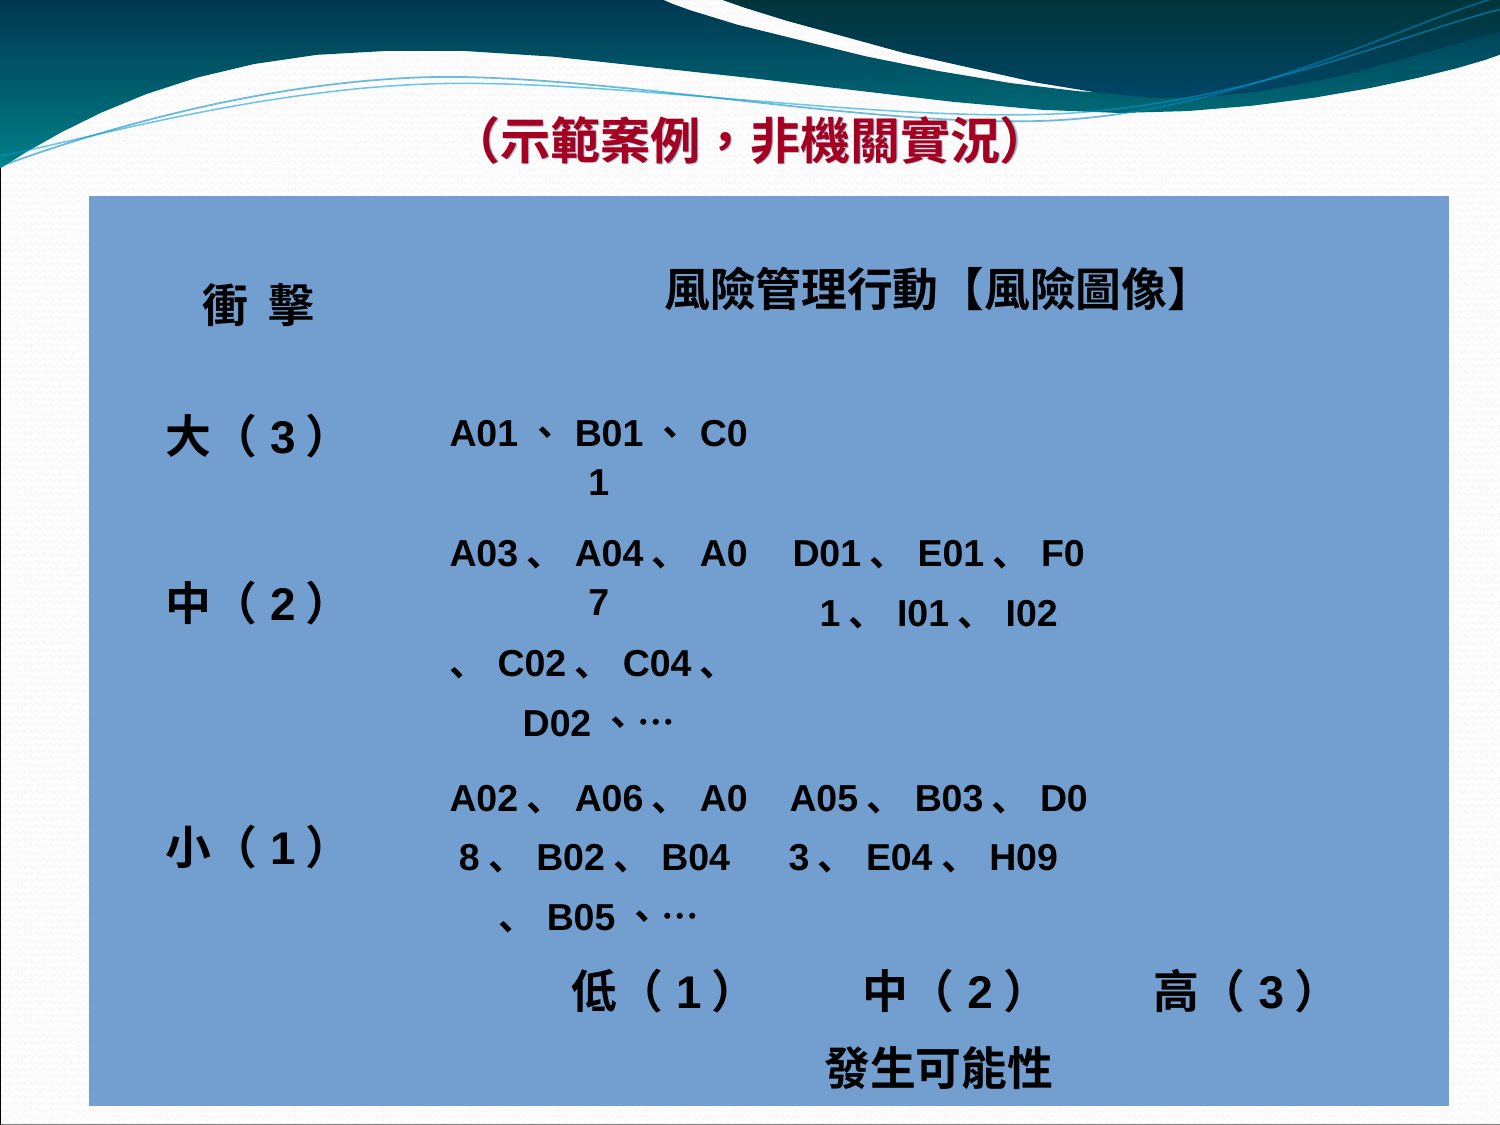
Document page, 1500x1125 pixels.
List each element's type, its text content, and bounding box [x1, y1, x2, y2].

table_cell [89, 948, 429, 1106]
table_cell 中（2） [89, 511, 429, 755]
table_cell A01、B01、C01 [429, 344, 769, 511]
table_cell [1109, 755, 1449, 948]
table_cell A02、A06、A08、B02、B04、B05、… [429, 755, 769, 948]
table_cell D01、E01、F01、I01、I02 [769, 511, 1109, 755]
table_cell 低（1） 中（2） 高（3） 發生可能性 [429, 948, 1449, 1106]
table_header 風險管理行動【風險圖像】 [429, 196, 1449, 344]
table_cell 小（1） [89, 755, 429, 948]
table_header 衝 擊 [89, 196, 429, 344]
table_cell [1109, 344, 1449, 511]
table_cell A03、A04、A07 、C02、C04、D02、… [429, 511, 769, 755]
table_cell [1109, 511, 1449, 755]
table_cell [769, 344, 1109, 511]
table_cell A05、B03、D03、E04、H09 [769, 755, 1109, 948]
text_box （示範案例，非機關實況） [0, 102, 1500, 177]
table_cell 大（3） [89, 344, 429, 511]
